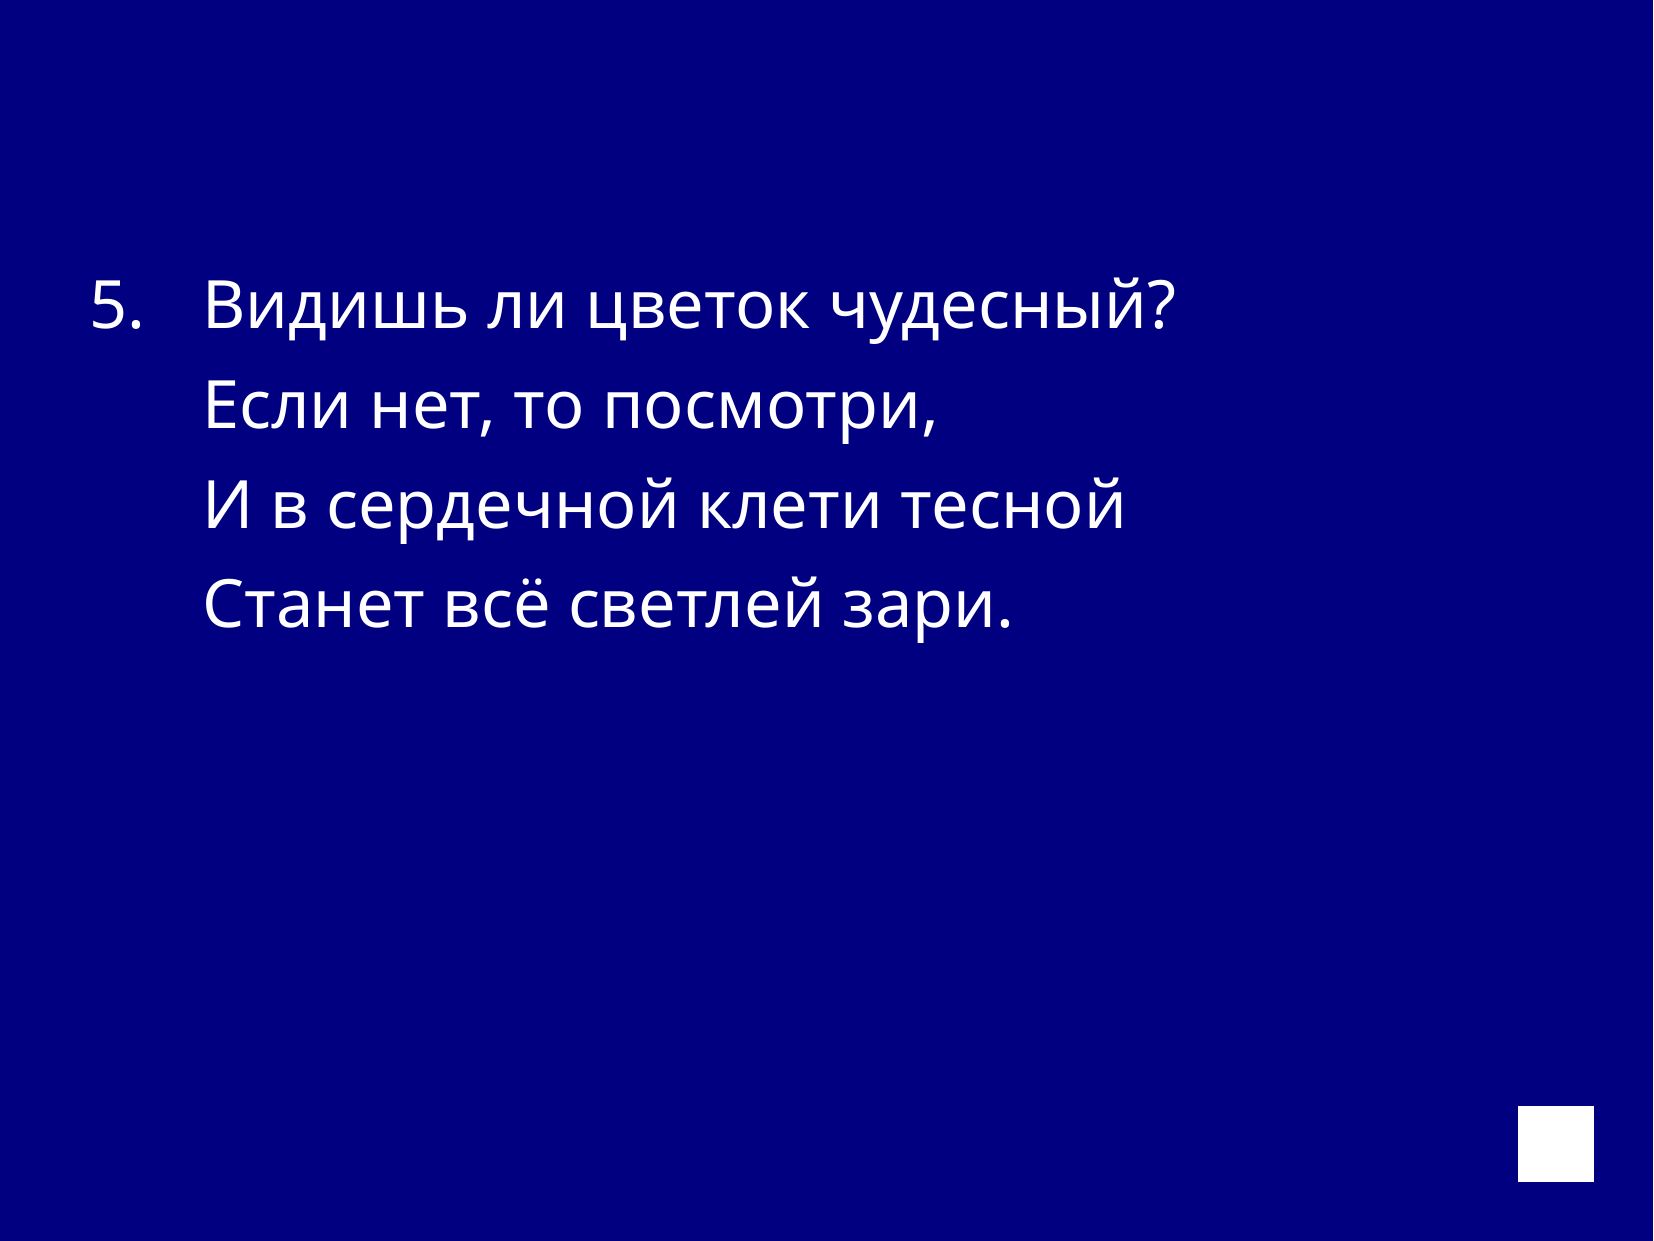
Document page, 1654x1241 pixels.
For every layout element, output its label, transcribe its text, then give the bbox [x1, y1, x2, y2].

text_box [1518, 1106, 1594, 1182]
text_box 5. Видишь ли цветок чудесный? Если нет, то посмотри, И в сердечной клети тесной Станет всё светлей зари. [75, 150, 1576, 1163]
